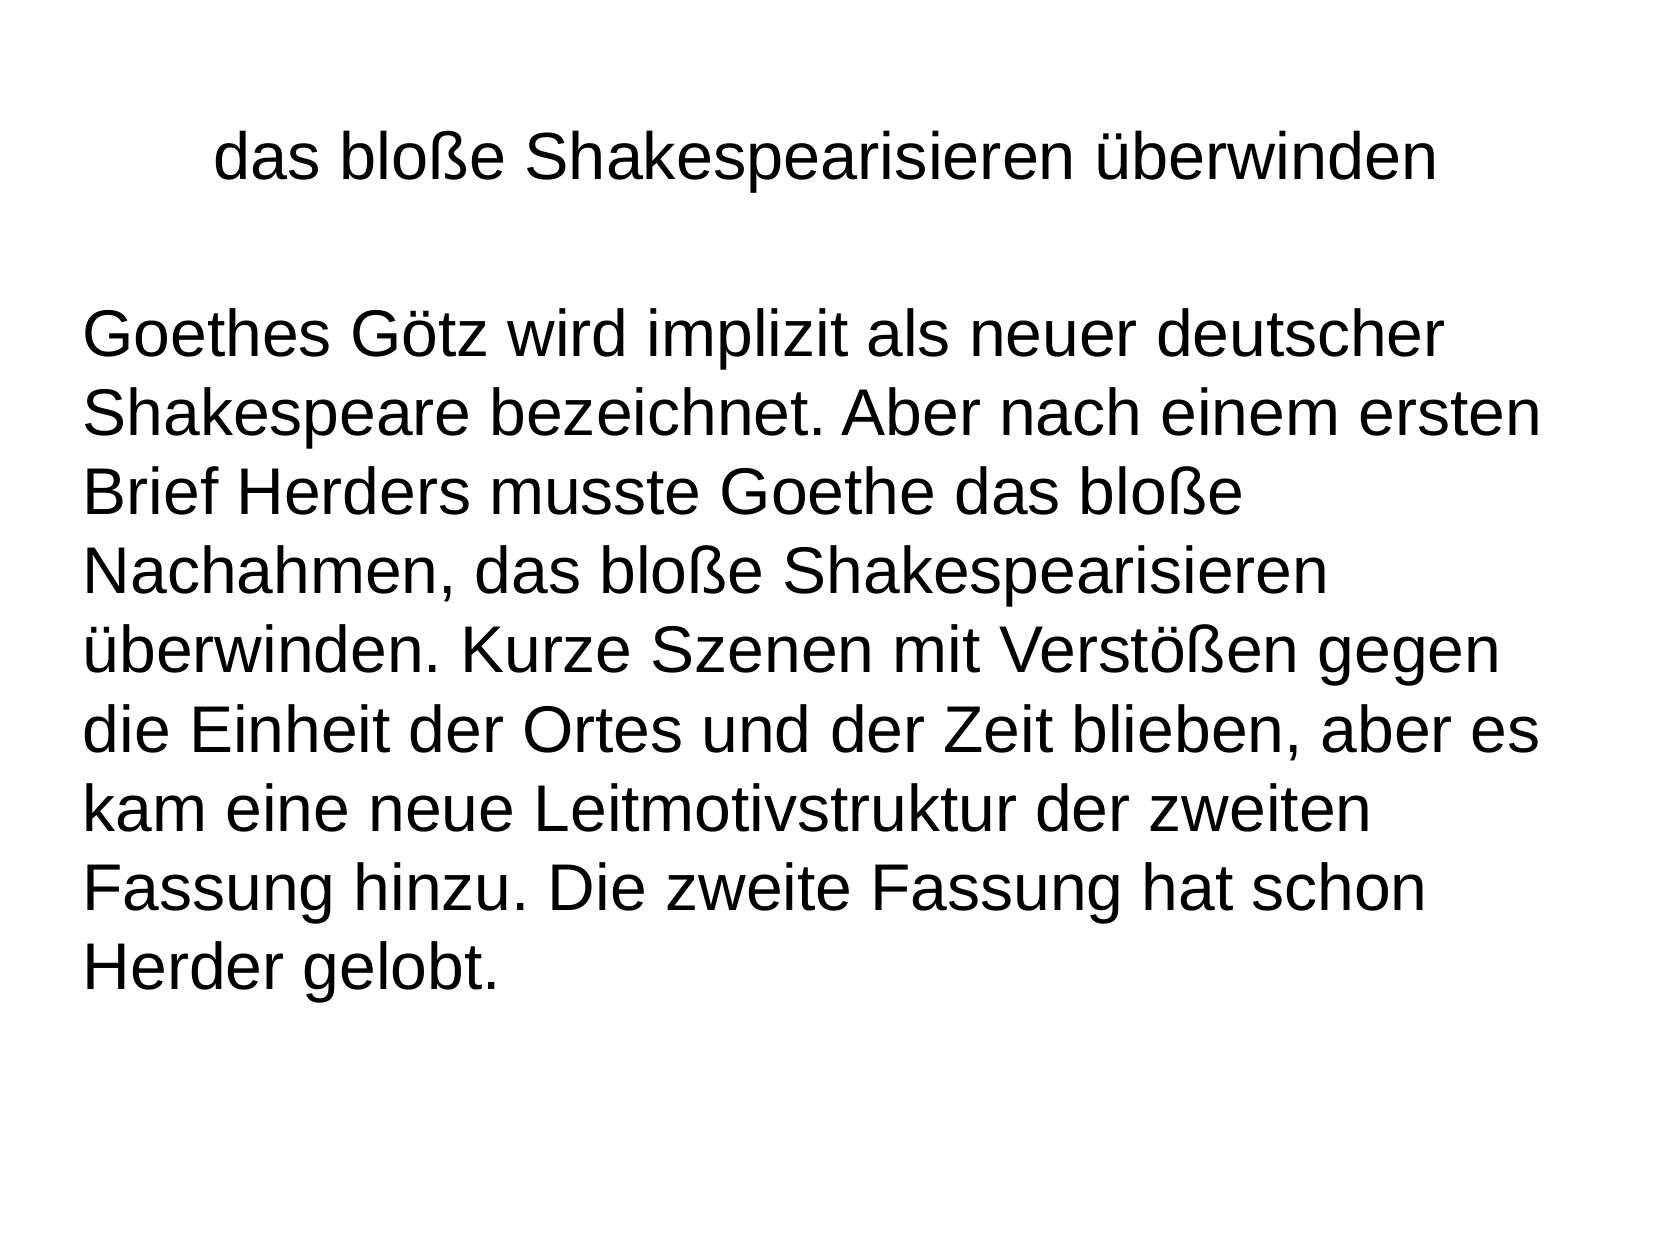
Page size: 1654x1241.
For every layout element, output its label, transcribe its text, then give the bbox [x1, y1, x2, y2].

title das bloße Shakespearisieren überwinden [82, 49, 1571, 257]
list Goethes Götz wird implizit als neuer deutscher Shakespeare bezeichnet. Aber nach einem ersten Brief Herders musste Goethe das bloße Nachahmen, das bloße Shakespearisieren überwinden. Kurze Szenen mit Verstößen gegen die Einheit der Ortes und der Zeit blieben, aber es kam eine neue Leitmotivstruktur der zweiten Fassung hinzu. Die zweite Fassung hat schon Herder gelobt. [82, 290, 1571, 1010]
